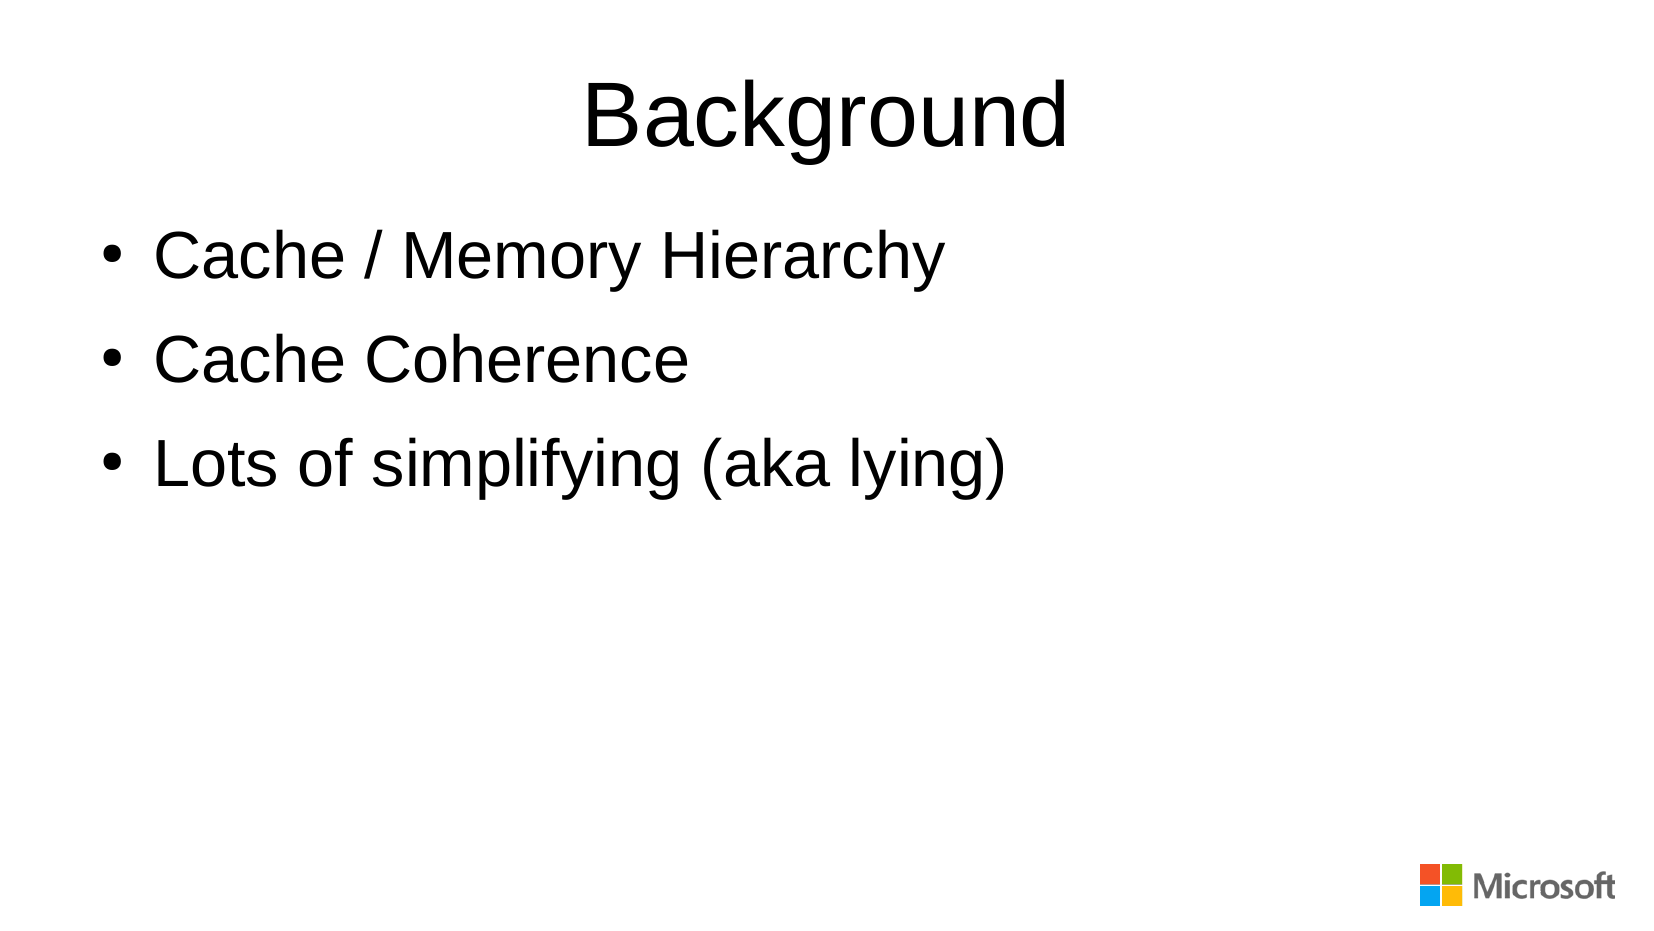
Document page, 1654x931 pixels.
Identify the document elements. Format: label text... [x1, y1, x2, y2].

title Background [82, 37, 1571, 193]
picture [1420, 864, 1615, 906]
list Cache / Memory Hierarchy Cache Coherence Lots of simplifying (aka lying) [82, 217, 1571, 757]
